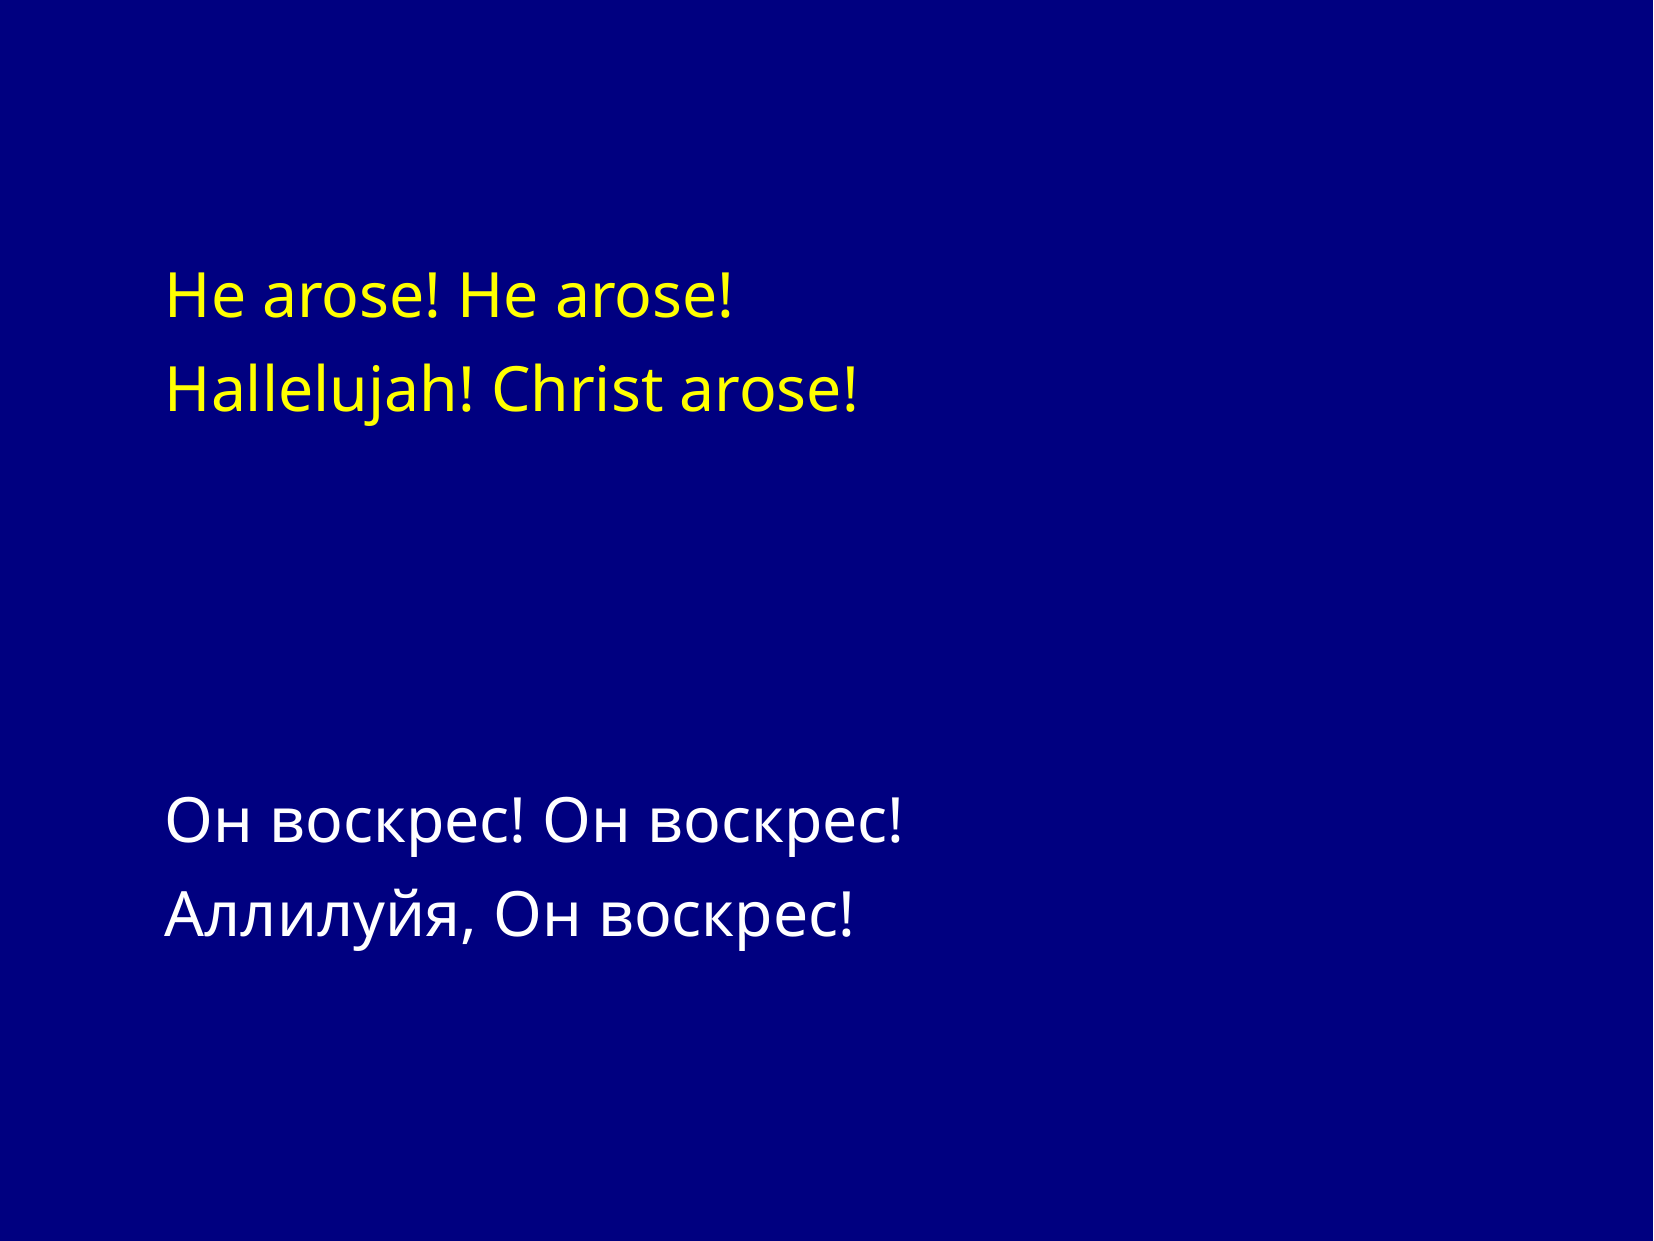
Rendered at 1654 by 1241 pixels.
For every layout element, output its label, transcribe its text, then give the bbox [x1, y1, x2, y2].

text_box He arose! He arose! Hallelujah! Christ arose! [37, 150, 1576, 638]
text_box Он воскрес! Он воскрес! Аллилуйя, Он воскрес! [37, 675, 1576, 1163]
